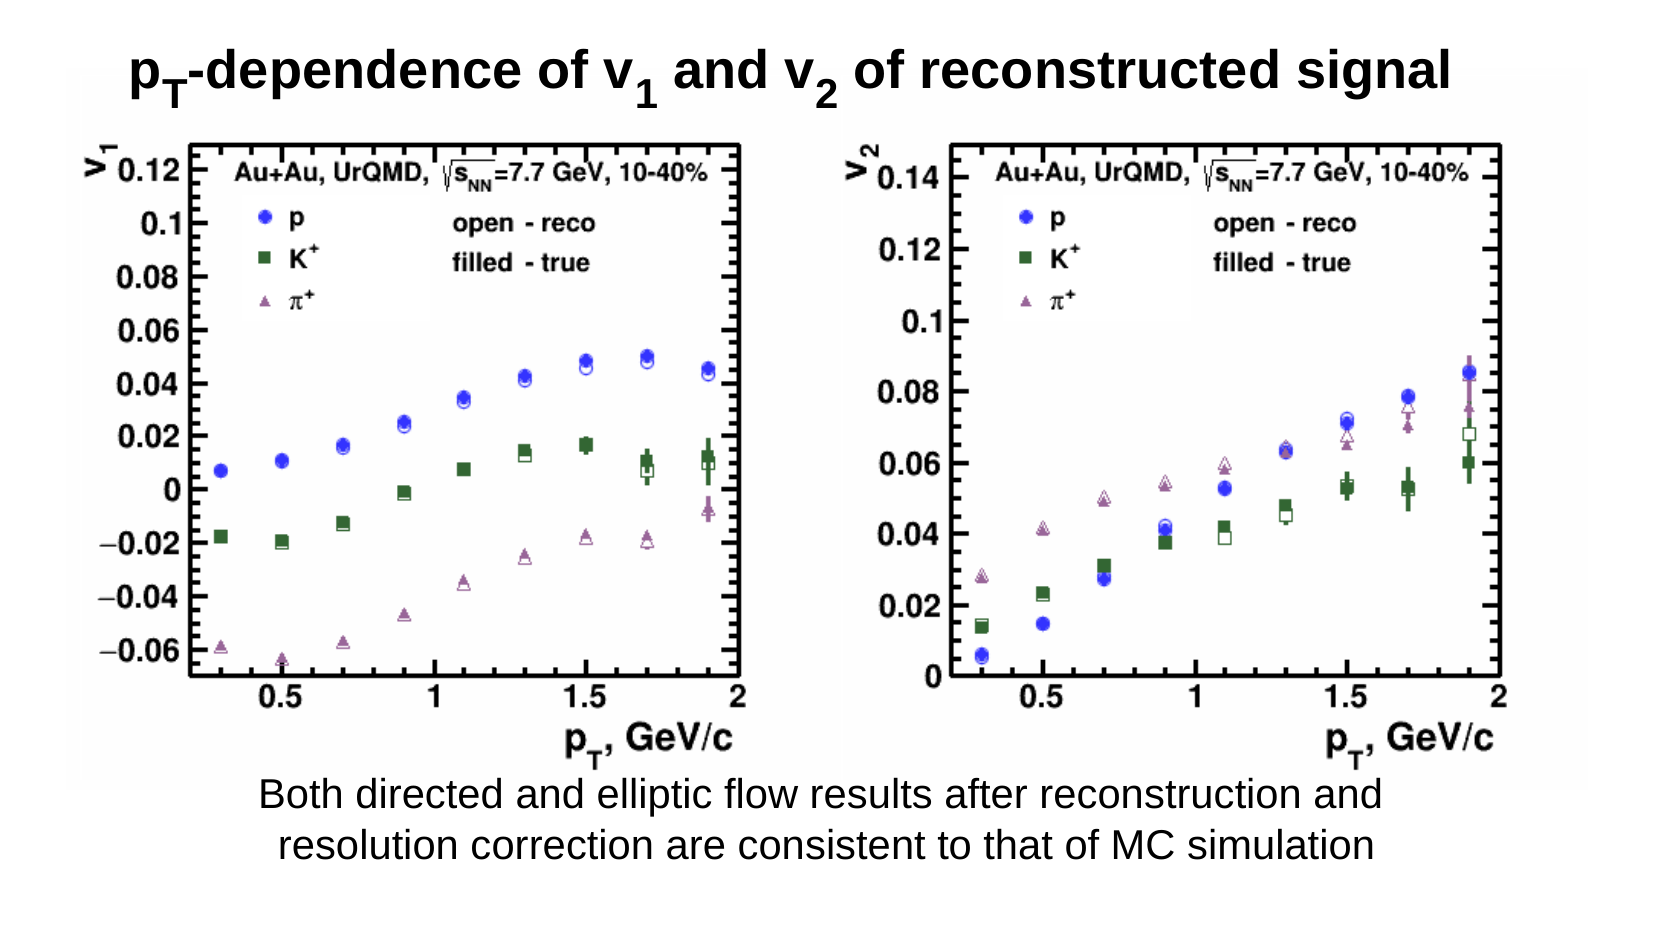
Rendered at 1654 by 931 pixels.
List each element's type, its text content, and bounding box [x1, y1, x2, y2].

picture [66, 68, 1588, 759]
text_box Both directed and elliptic flow results after reconstruction and resolution correction are consistent to that of MC simulation [54, 759, 1600, 868]
text_box pT-dependence of v1 and v2 of reconstructed signal [113, 23, 1654, 120]
